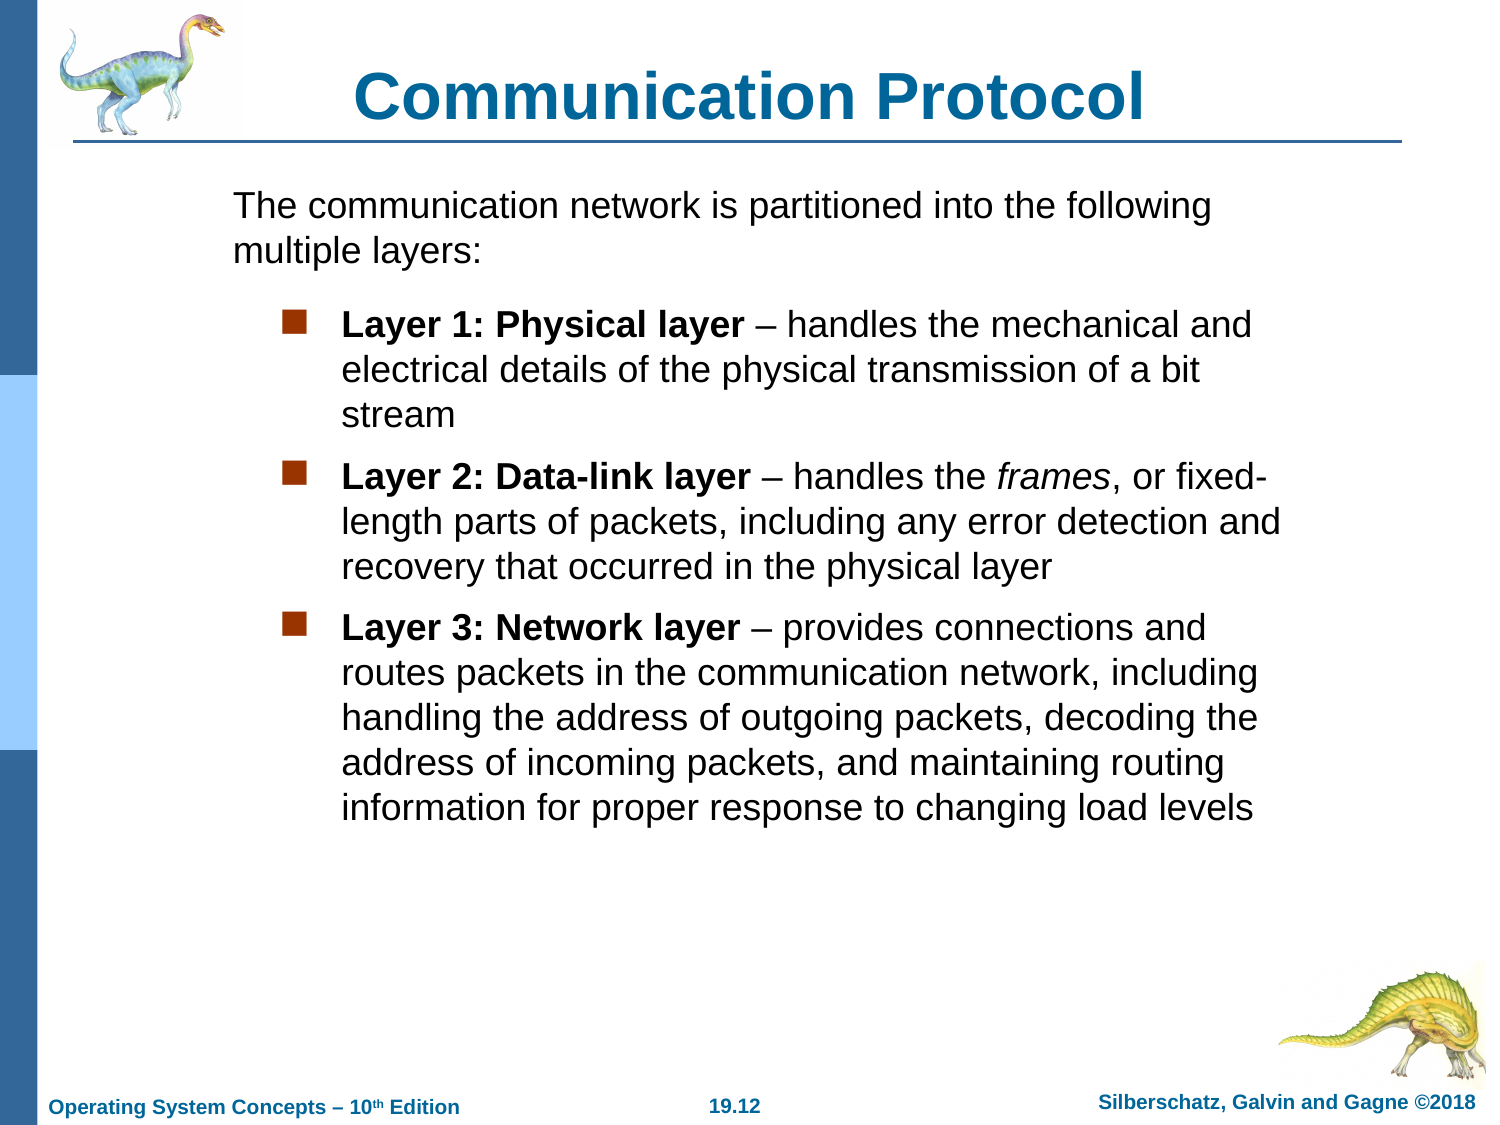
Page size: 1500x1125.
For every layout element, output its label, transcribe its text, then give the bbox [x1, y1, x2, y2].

picture [46, 0, 243, 149]
title Communication Protocol [75, 45, 1426, 141]
text_box The communication network is partitioned into the following multiple layers: [218, 172, 1340, 279]
picture [1275, 959, 1486, 1090]
picture [1415, 1094, 1423, 1099]
list Layer 1: Physical layer – handles the mechanical and electrical details of the physical transmission of a bit stream Layer 2: Data-link layer – handles the frames, or fixed-length parts of packets, including any error detection and recovery that occurred in the physical layer Layer 3: Network layer – provides connections and routes packets in the communication network, including handling the address of outgoing packets, decoding the address of incoming packets, and maintaining routing information for proper response to changing load levels [270, 292, 1335, 914]
